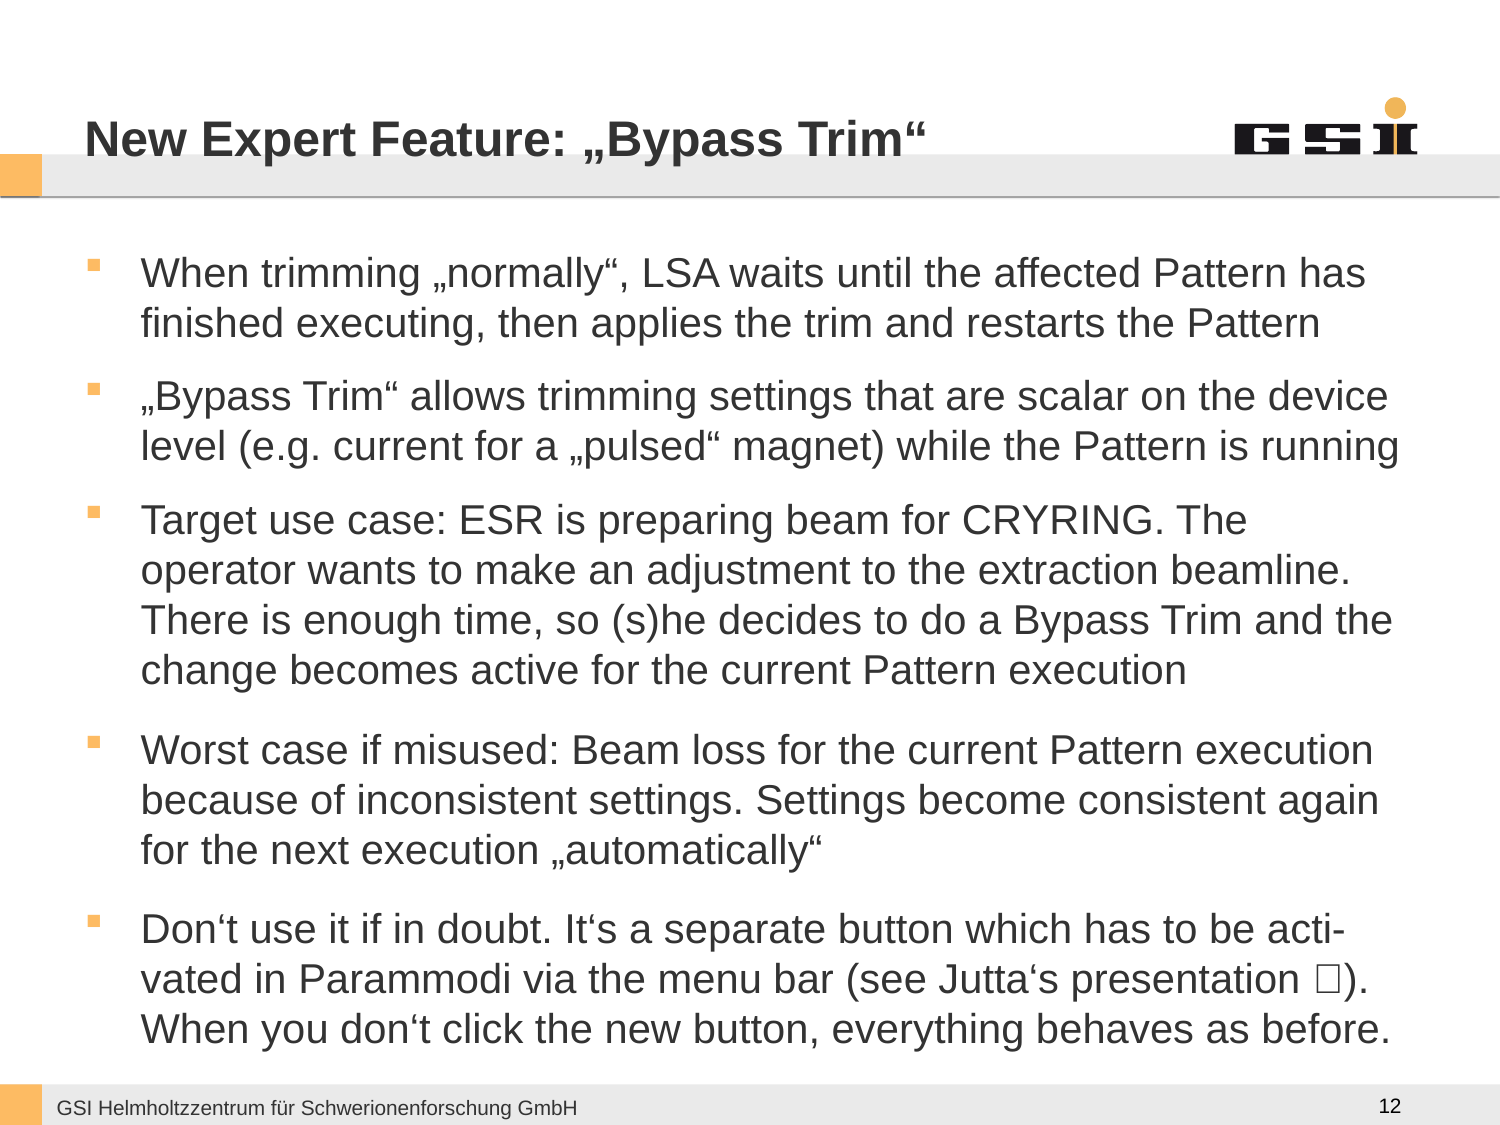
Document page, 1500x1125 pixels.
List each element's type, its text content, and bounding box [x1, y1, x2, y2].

title New Expert Feature: „Bypass Trim“ [69, 44, 1192, 174]
picture [1233, 95, 1419, 154]
list When trimming „normally“, LSA waits until the affected Pattern has finished executing, then applies the trim and restarts the Pattern „Bypass Trim“ allows trimming settings that are scalar on the device level (e.g. current for a „pulsed“ magnet) while the Pattern is running Target use case: ESR is preparing beam for CRYRING. The operator wants to make an adjustment to the extraction beamline. There is enough time, so (s)he decides to do a Bypass Trim and the change becomes active for the current Pattern execution Worst case if misused: Beam loss for the current Pattern execution because of inconsistent settings. Settings become consistent again for the next execution „automatically“ Don‘t use it if in doubt. It‘s a separate button which has to be acti-vated in Parammodi via the menu bar (see Jutta‘s presentation 🔗). When you don‘t click the new button, everything behaves as before. [69, 237, 1417, 1043]
